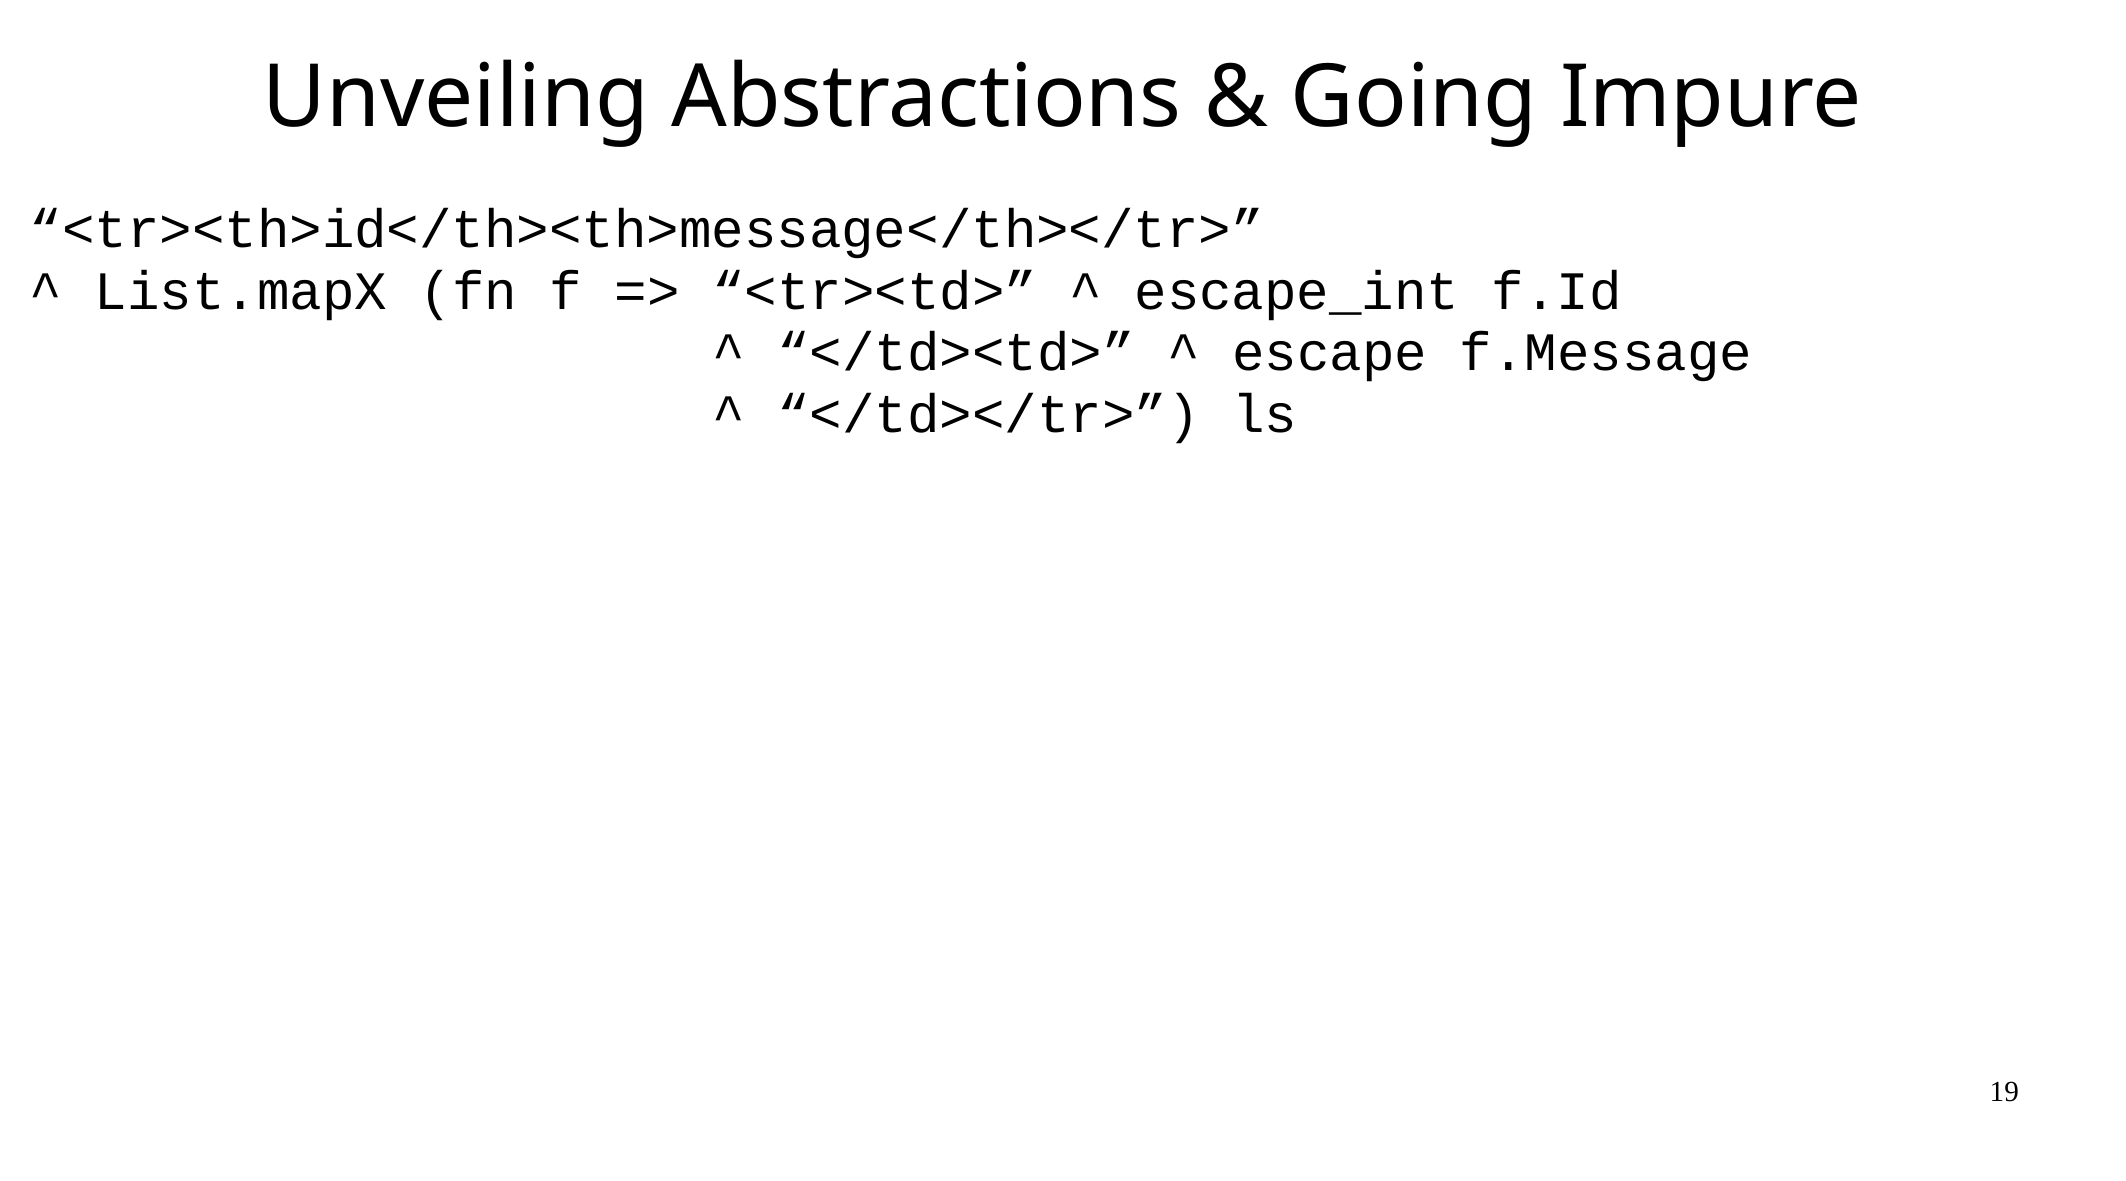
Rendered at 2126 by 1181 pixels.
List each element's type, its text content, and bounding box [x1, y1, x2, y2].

title Unveiling Abstractions & Going Impure [106, 0, 2020, 191]
text_box “<tr><th>id</th><th>message</th></tr>” ^ List.mapX (fn f => “<tr><td>” ^ escape_int f.Id ^ “</td><td>” ^ escape f.Message ^ “</td></tr>”) ls [15, 195, 2101, 1171]
